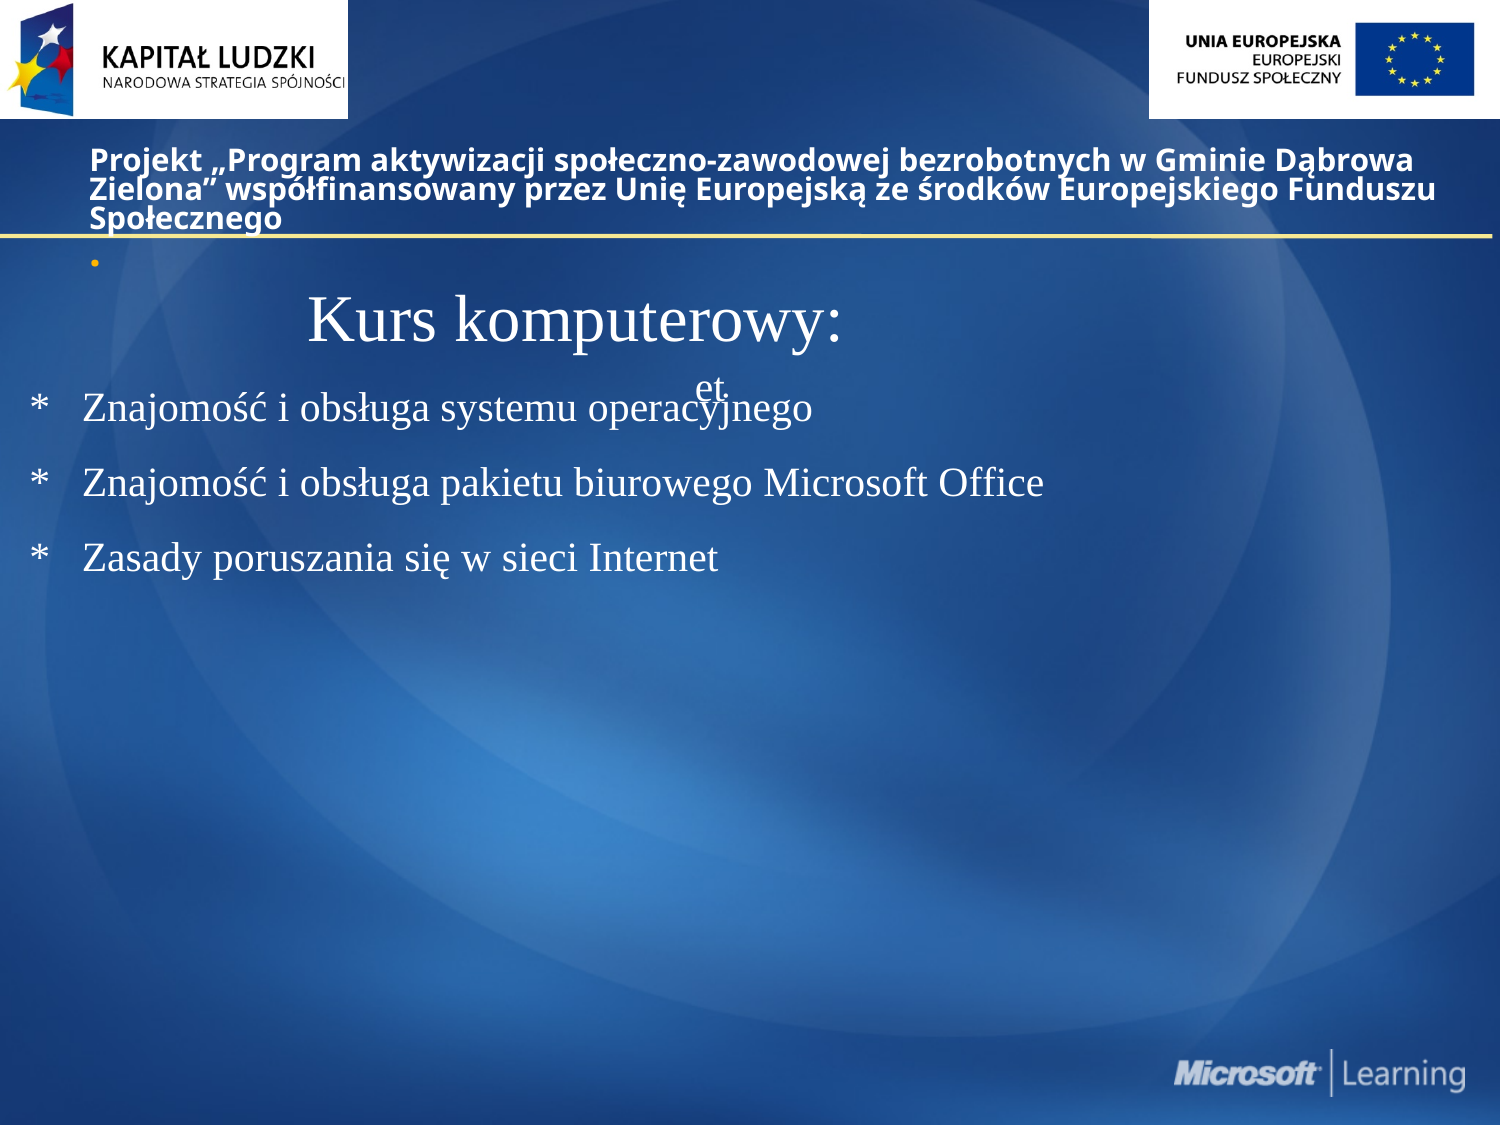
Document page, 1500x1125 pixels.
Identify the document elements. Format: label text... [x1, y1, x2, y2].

picture [1149, 0, 1500, 119]
text_box Kurs komputerowy: * Znajomość i obsługa systemu operacyjnego * Znajomość i obsługa pakietu biurowego Microsoft Office * Zasady poruszania się w sieci Internet [29, 265, 1447, 679]
picture [0, 0, 348, 119]
text_box Projekt „Program aktywizacji społeczno-zawodowej bezrobotnych w Gminie Dąbrowa Zielona” współfinansowany przez Unię Europejską ze środków Europejskiego Funduszu Społecznego . [89, 147, 1448, 237]
text_box et [679, 361, 743, 459]
